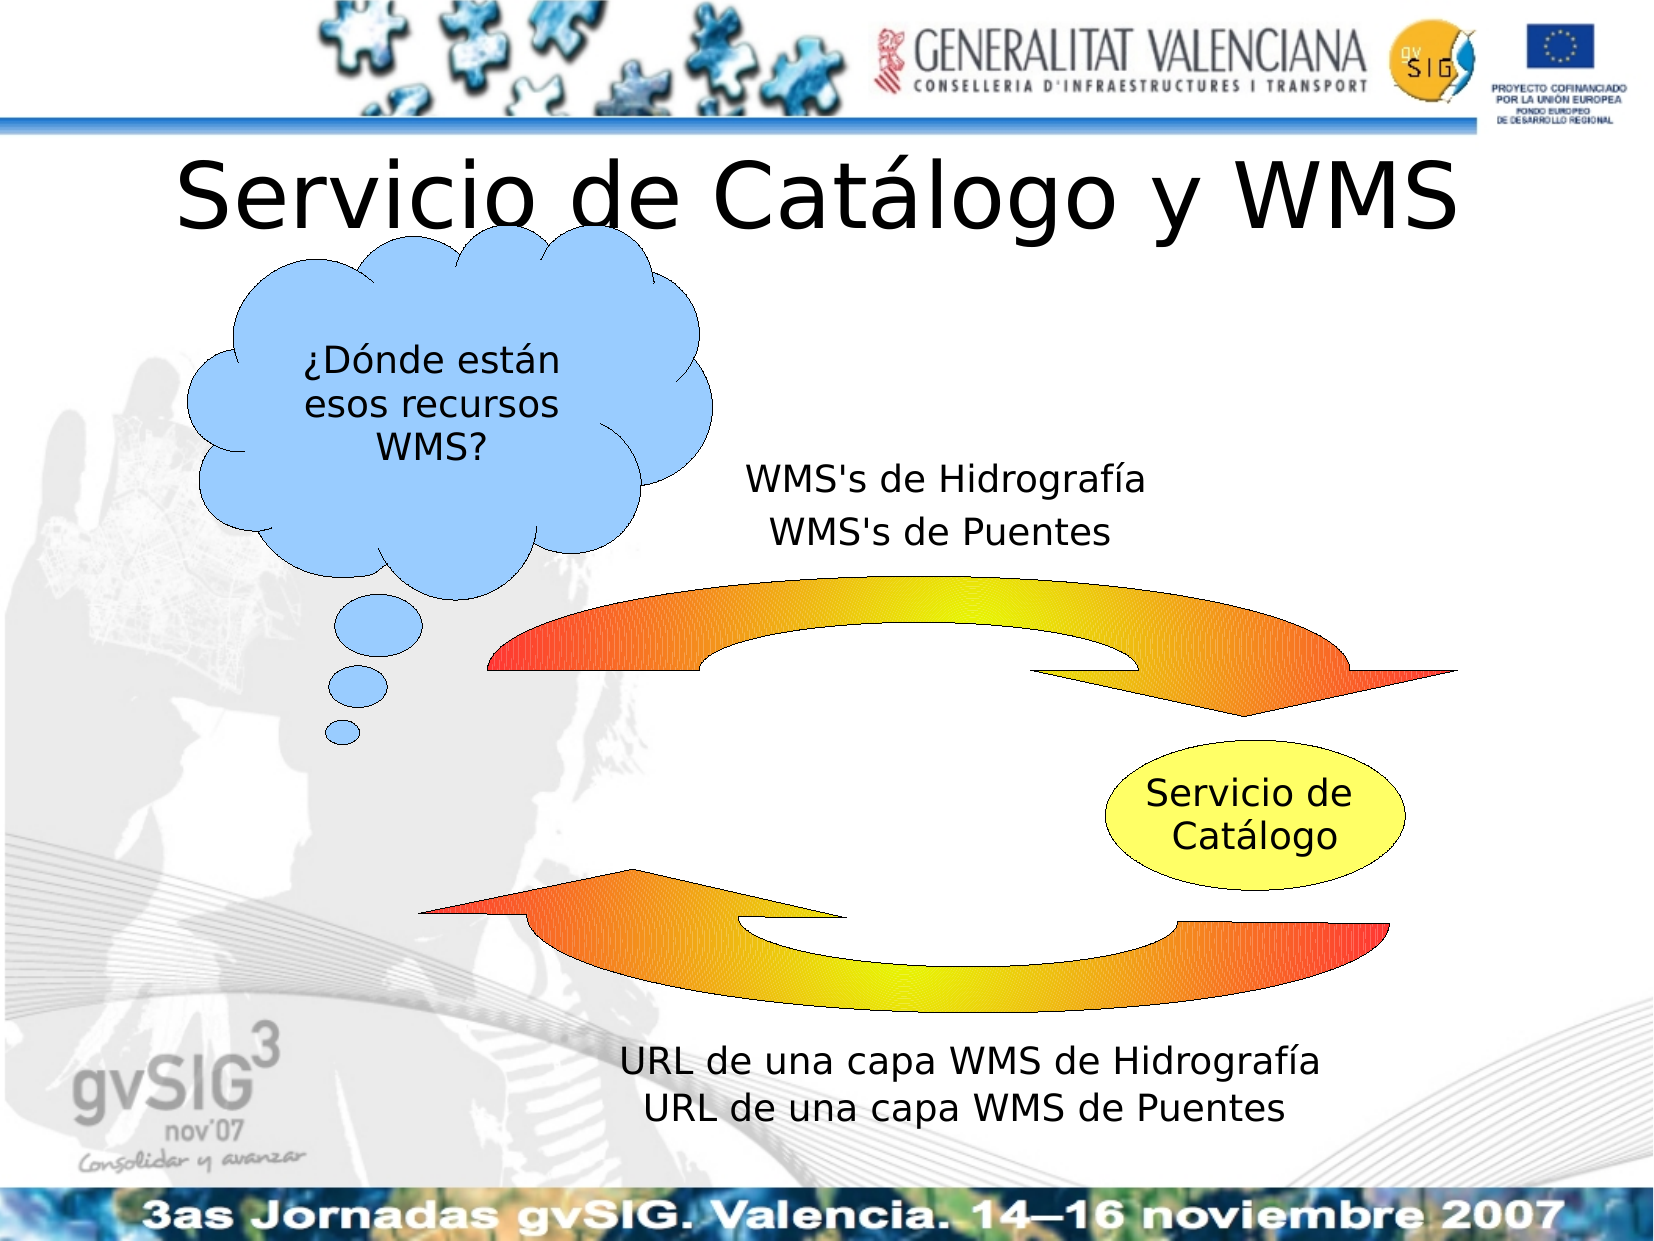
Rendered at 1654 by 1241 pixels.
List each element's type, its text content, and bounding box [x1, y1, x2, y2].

text_box ¿Dónde están esos recursos WMS? [325, 720, 360, 745]
text_box URL de una capa WMS de Hidrografía [604, 1032, 1338, 1091]
text_box ¿Dónde están esos recursos WMS? [328, 665, 388, 708]
title Servicio de Catálogo y WMS [75, 92, 1563, 301]
text_box ¿Dónde están esos recursos WMS? [187, 225, 713, 601]
text_box [418, 869, 1390, 1013]
text_box ¿Dónde están esos recursos WMS? [334, 594, 423, 657]
text_box [487, 576, 1458, 717]
picture [0, 0, 1654, 1241]
text_box Servicio de Catálogo [1105, 740, 1406, 891]
text_box URL de una capa WMS de Puentes [628, 1079, 1301, 1138]
text_box WMS's de Puentes [753, 503, 1127, 562]
text_box WMS's de Hidrografía [730, 450, 1163, 509]
